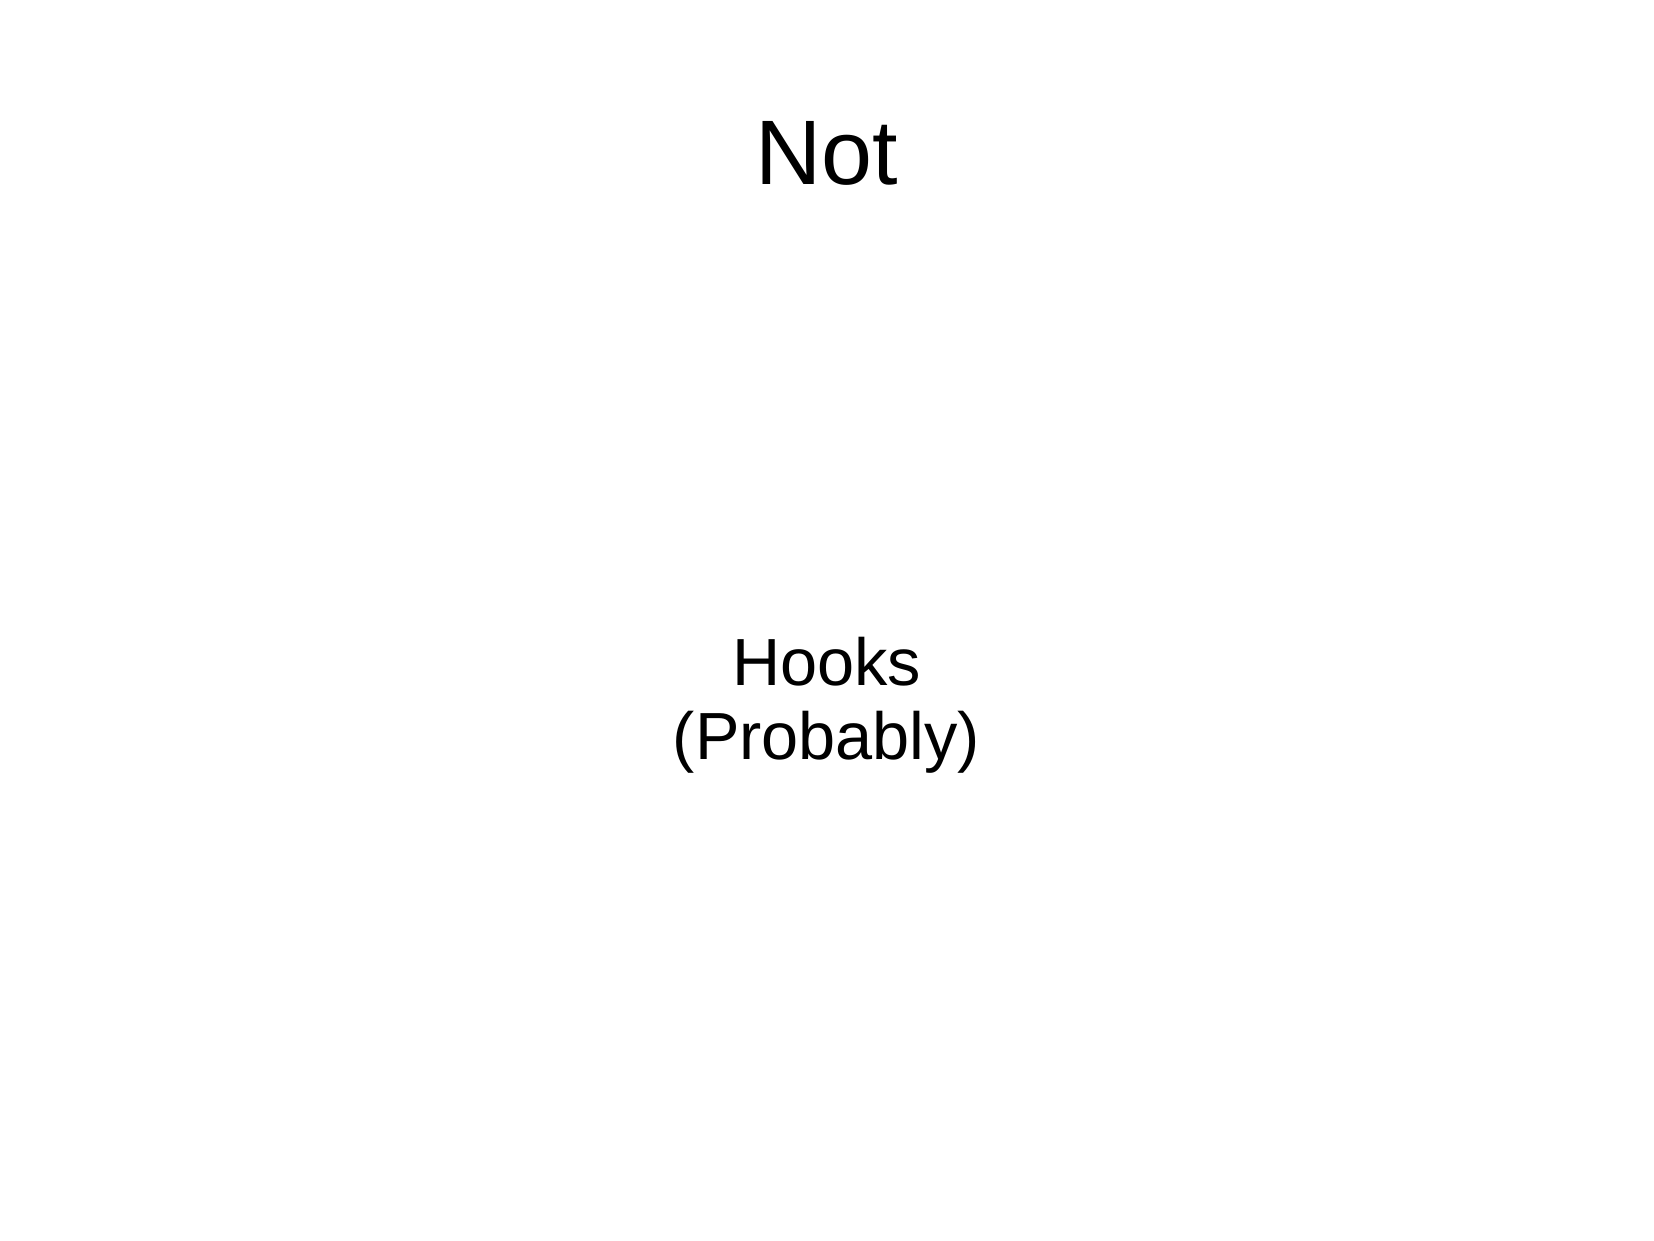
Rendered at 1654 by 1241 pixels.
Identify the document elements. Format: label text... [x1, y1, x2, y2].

title Not [82, 56, 1571, 250]
subtitle Hooks (Probably) [82, 290, 1571, 1109]
